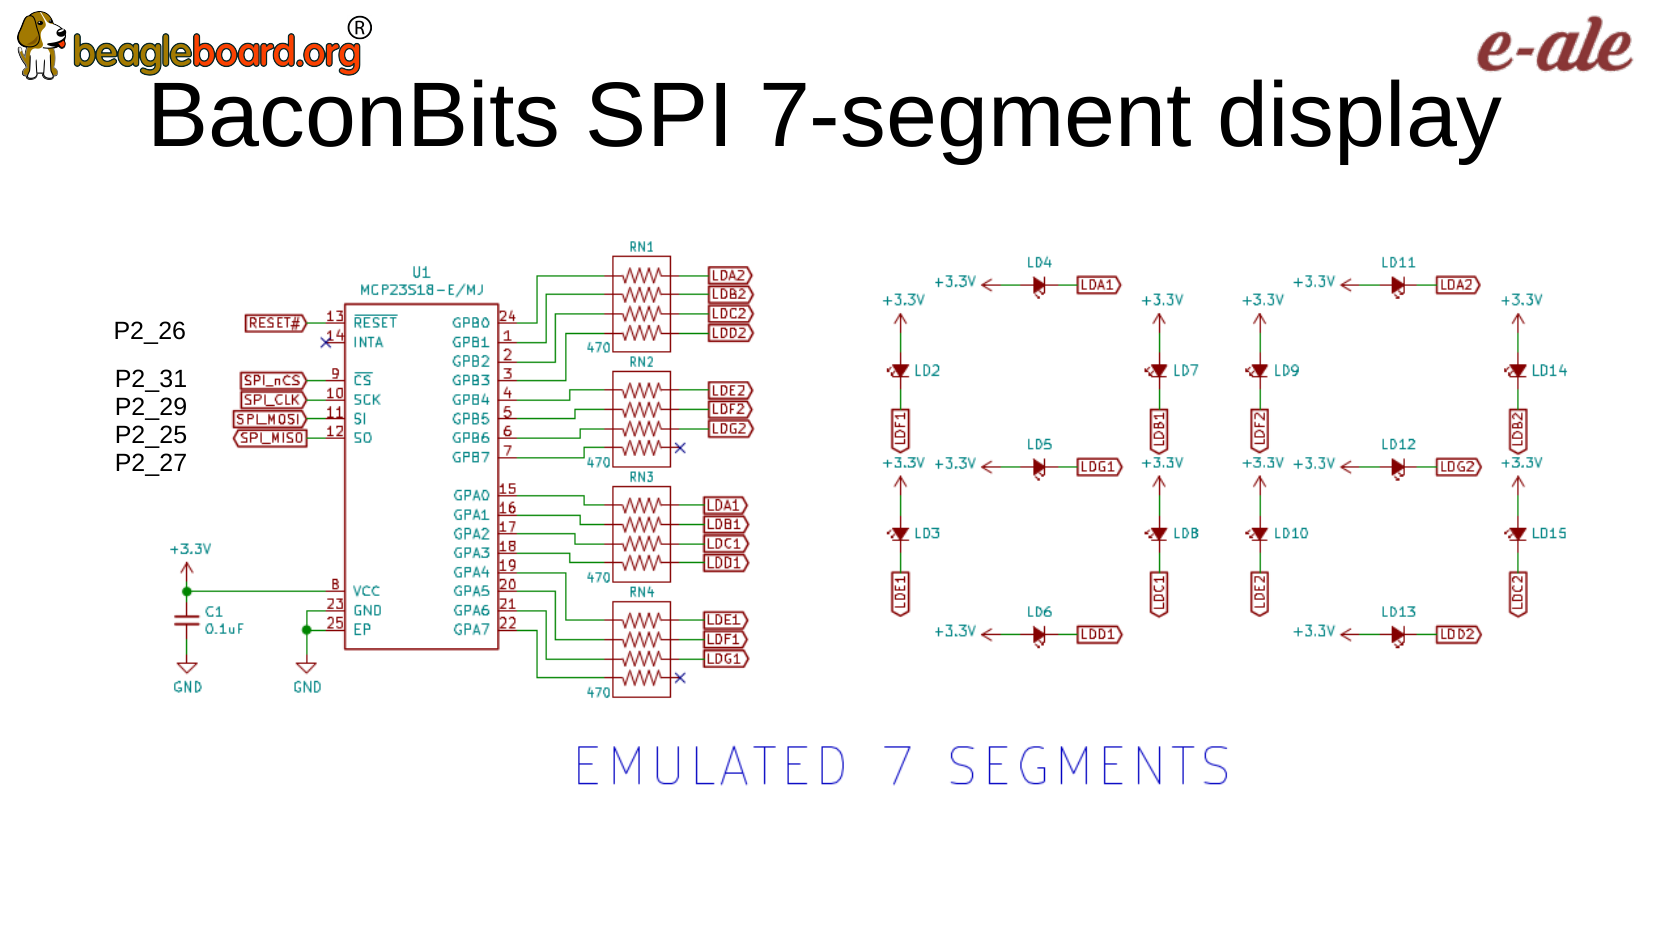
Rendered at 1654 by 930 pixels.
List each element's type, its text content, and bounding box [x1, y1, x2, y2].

title BaconBits SPI 7-segment display [82, 37, 1571, 193]
picture [128, 187, 1600, 834]
picture [1475, 14, 1636, 74]
text_box P2_26 [98, 309, 202, 349]
text_box P2_31 P2_29 P2_25 P2_27 [100, 357, 203, 467]
picture [17, 11, 372, 80]
